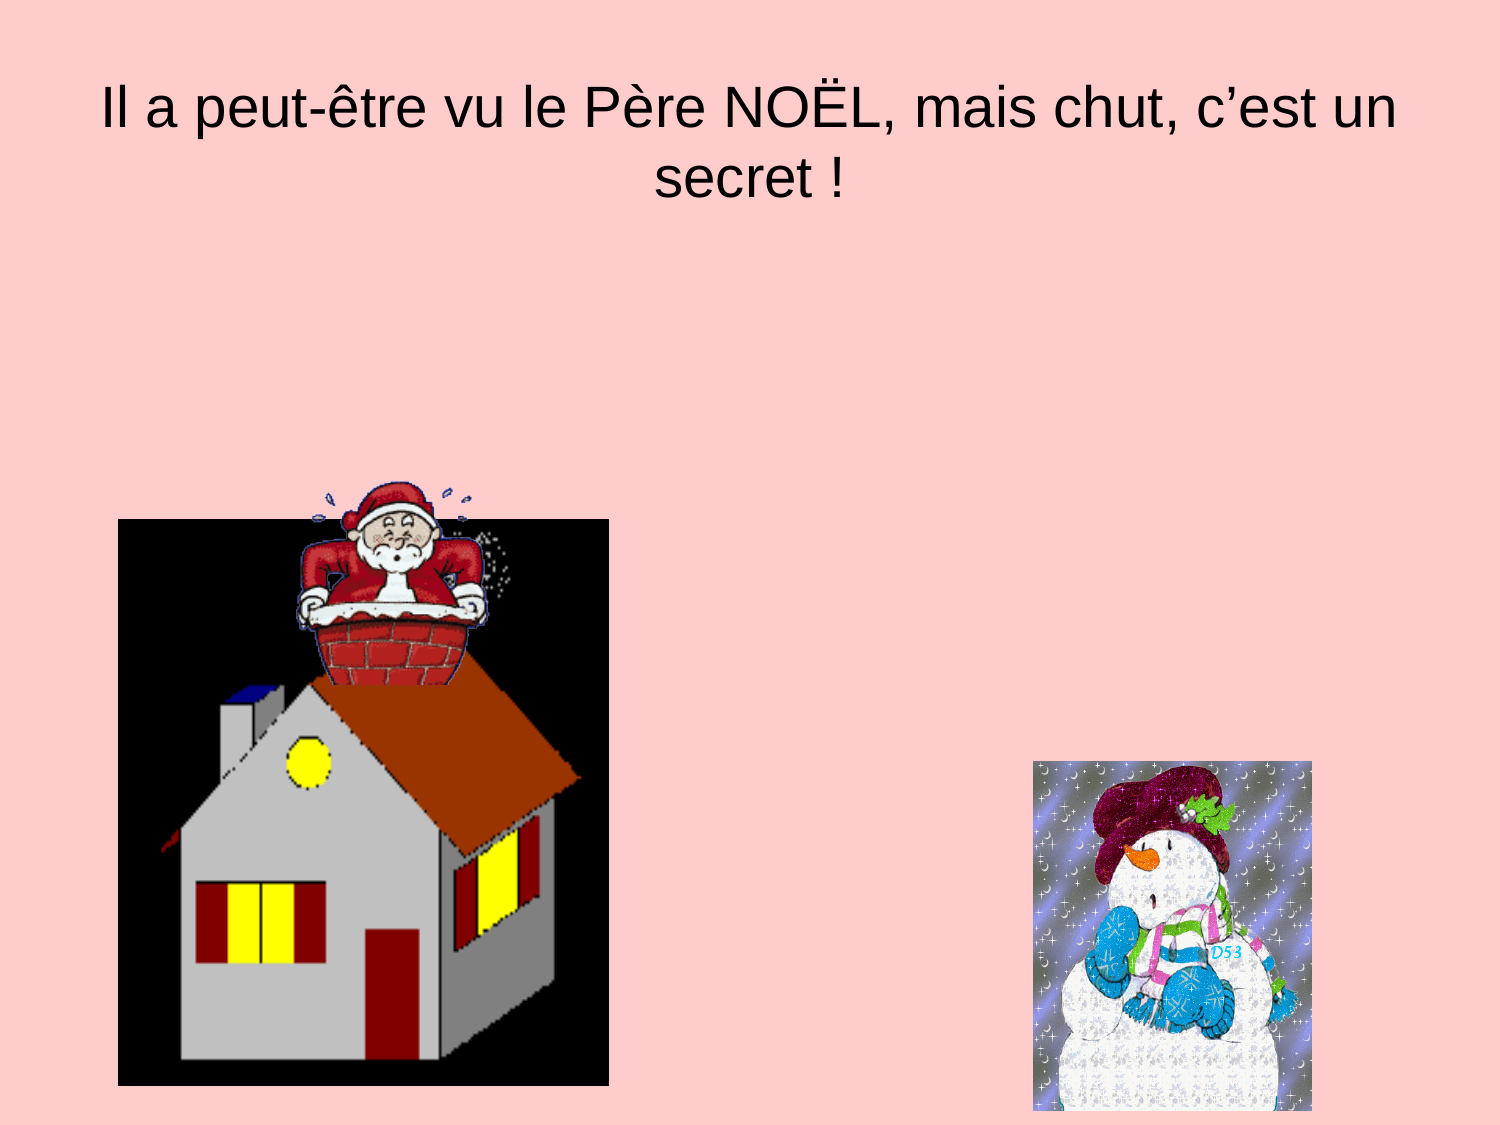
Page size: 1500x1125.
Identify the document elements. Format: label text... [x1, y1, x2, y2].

title Il a peut-être vu le Père NOËL, mais chut, c’est un secret ! [75, 45, 1426, 233]
picture [118, 433, 609, 1086]
picture [1033, 761, 1312, 1111]
